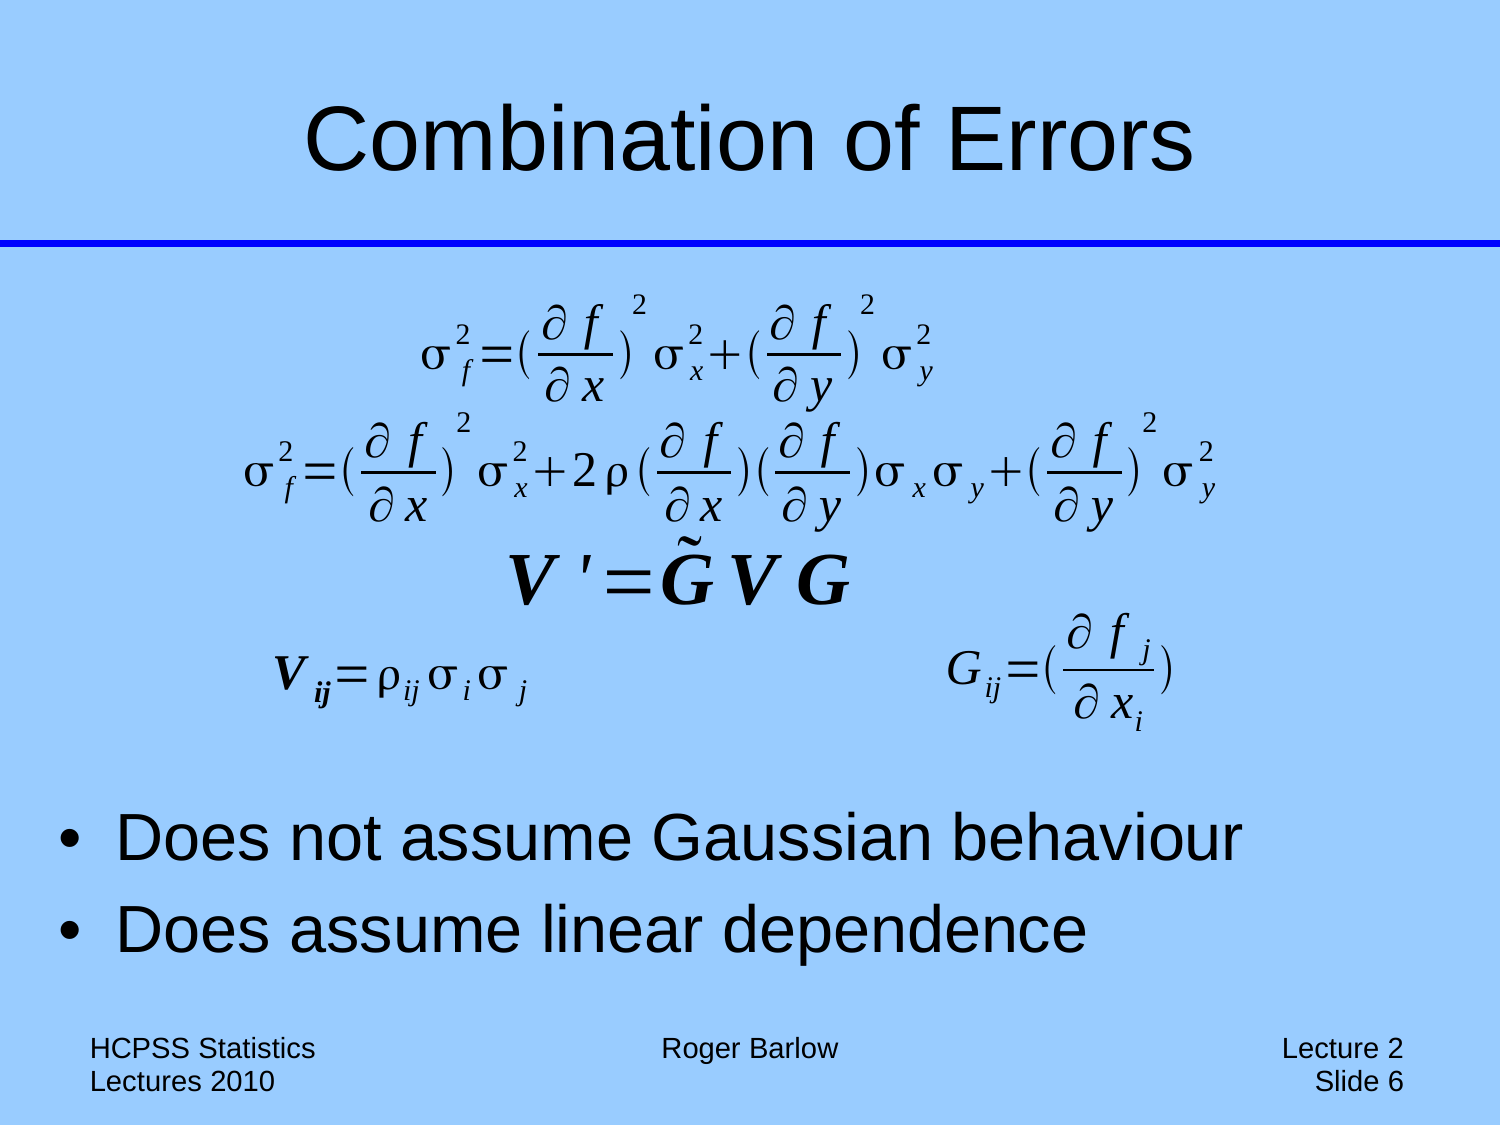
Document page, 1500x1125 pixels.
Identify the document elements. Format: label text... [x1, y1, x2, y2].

chart [939, 603, 1182, 739]
chart [236, 287, 1221, 621]
title Combination of Errors [75, 52, 1426, 226]
list Does not assume Gaussian behaviour Does assume linear dependence [59, 800, 1329, 1125]
chart [265, 644, 533, 709]
